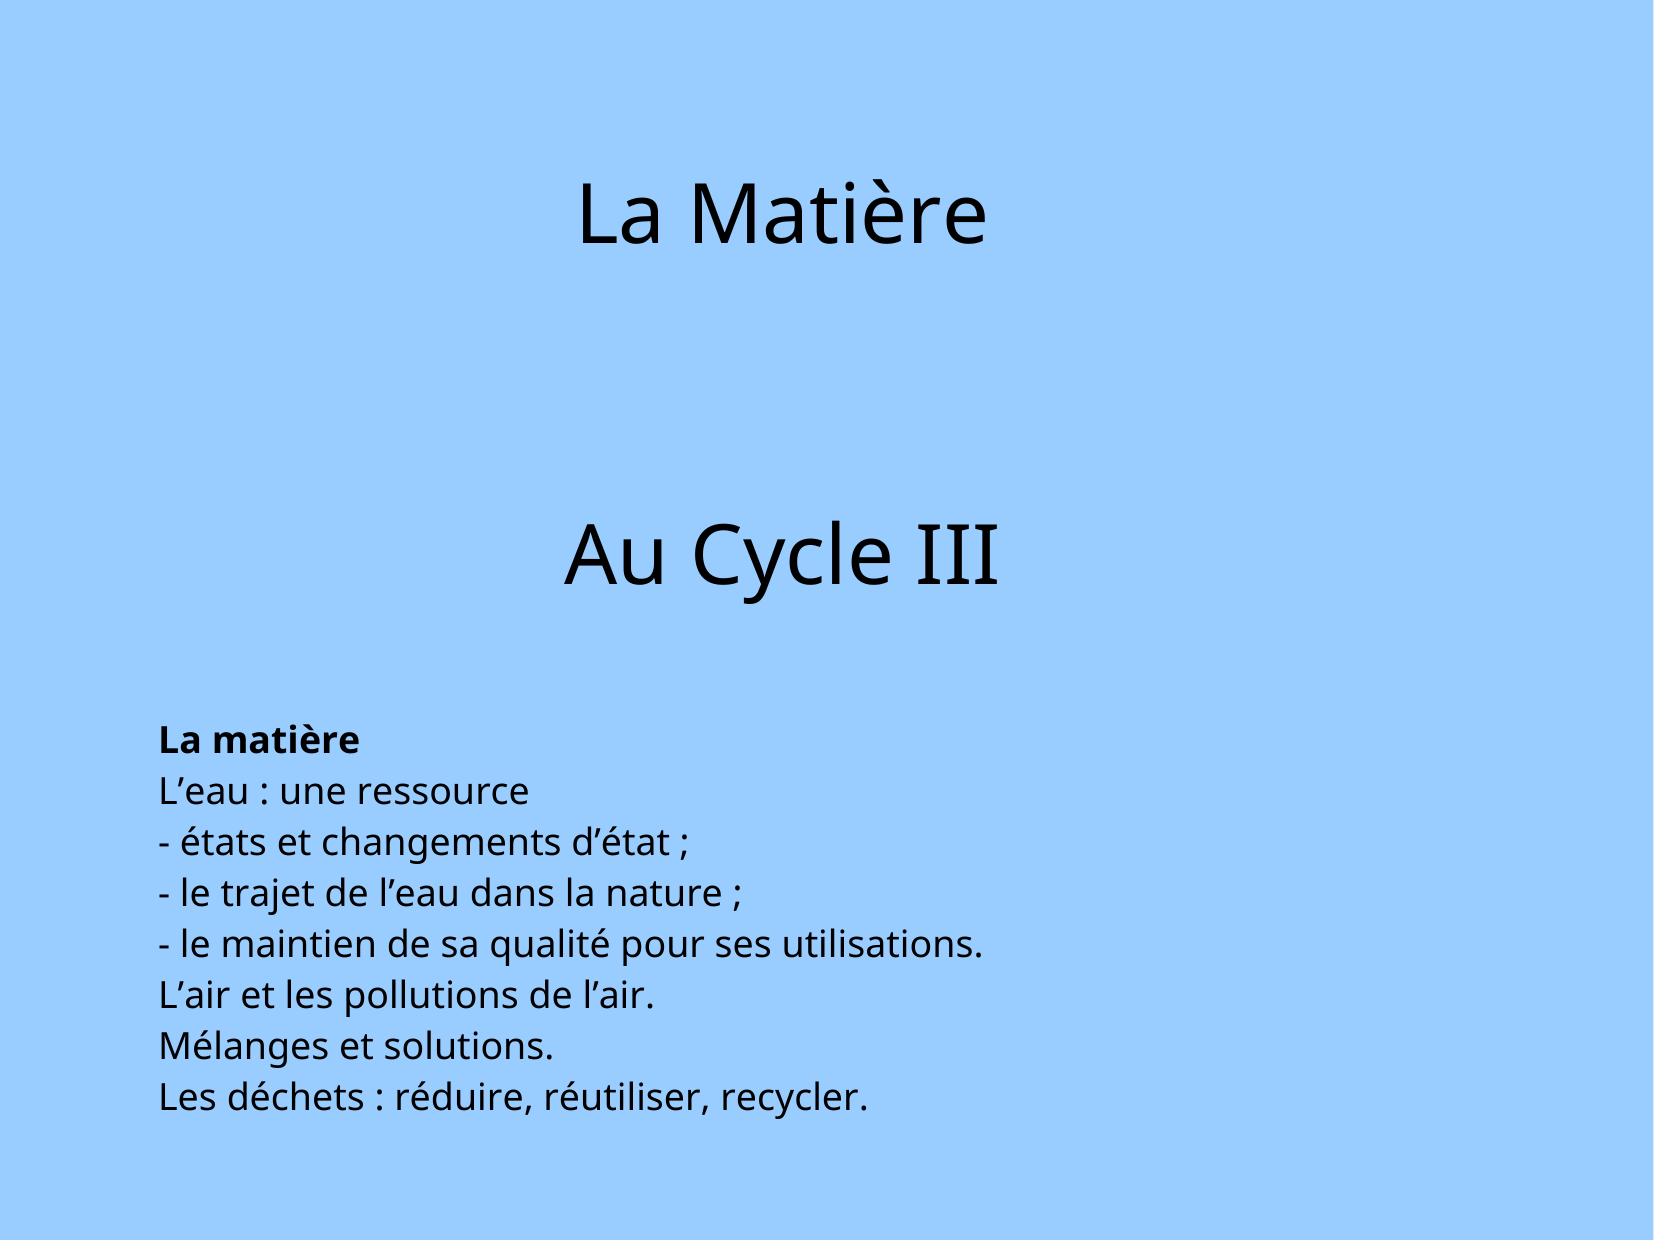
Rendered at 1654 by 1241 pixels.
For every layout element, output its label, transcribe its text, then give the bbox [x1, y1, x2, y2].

text_box La matière L’eau : une ressource - états et changements d’état ; - le trajet de l’eau dans la nature ; - le maintien de sa qualité pour ses utilisations. L’air et les pollutions de l’air. Mélanges et solutions. Les déchets : réduire, réutiliser, recycler. [143, 706, 1532, 1070]
text_box La Matière Au Cycle III [118, 147, 1447, 638]
